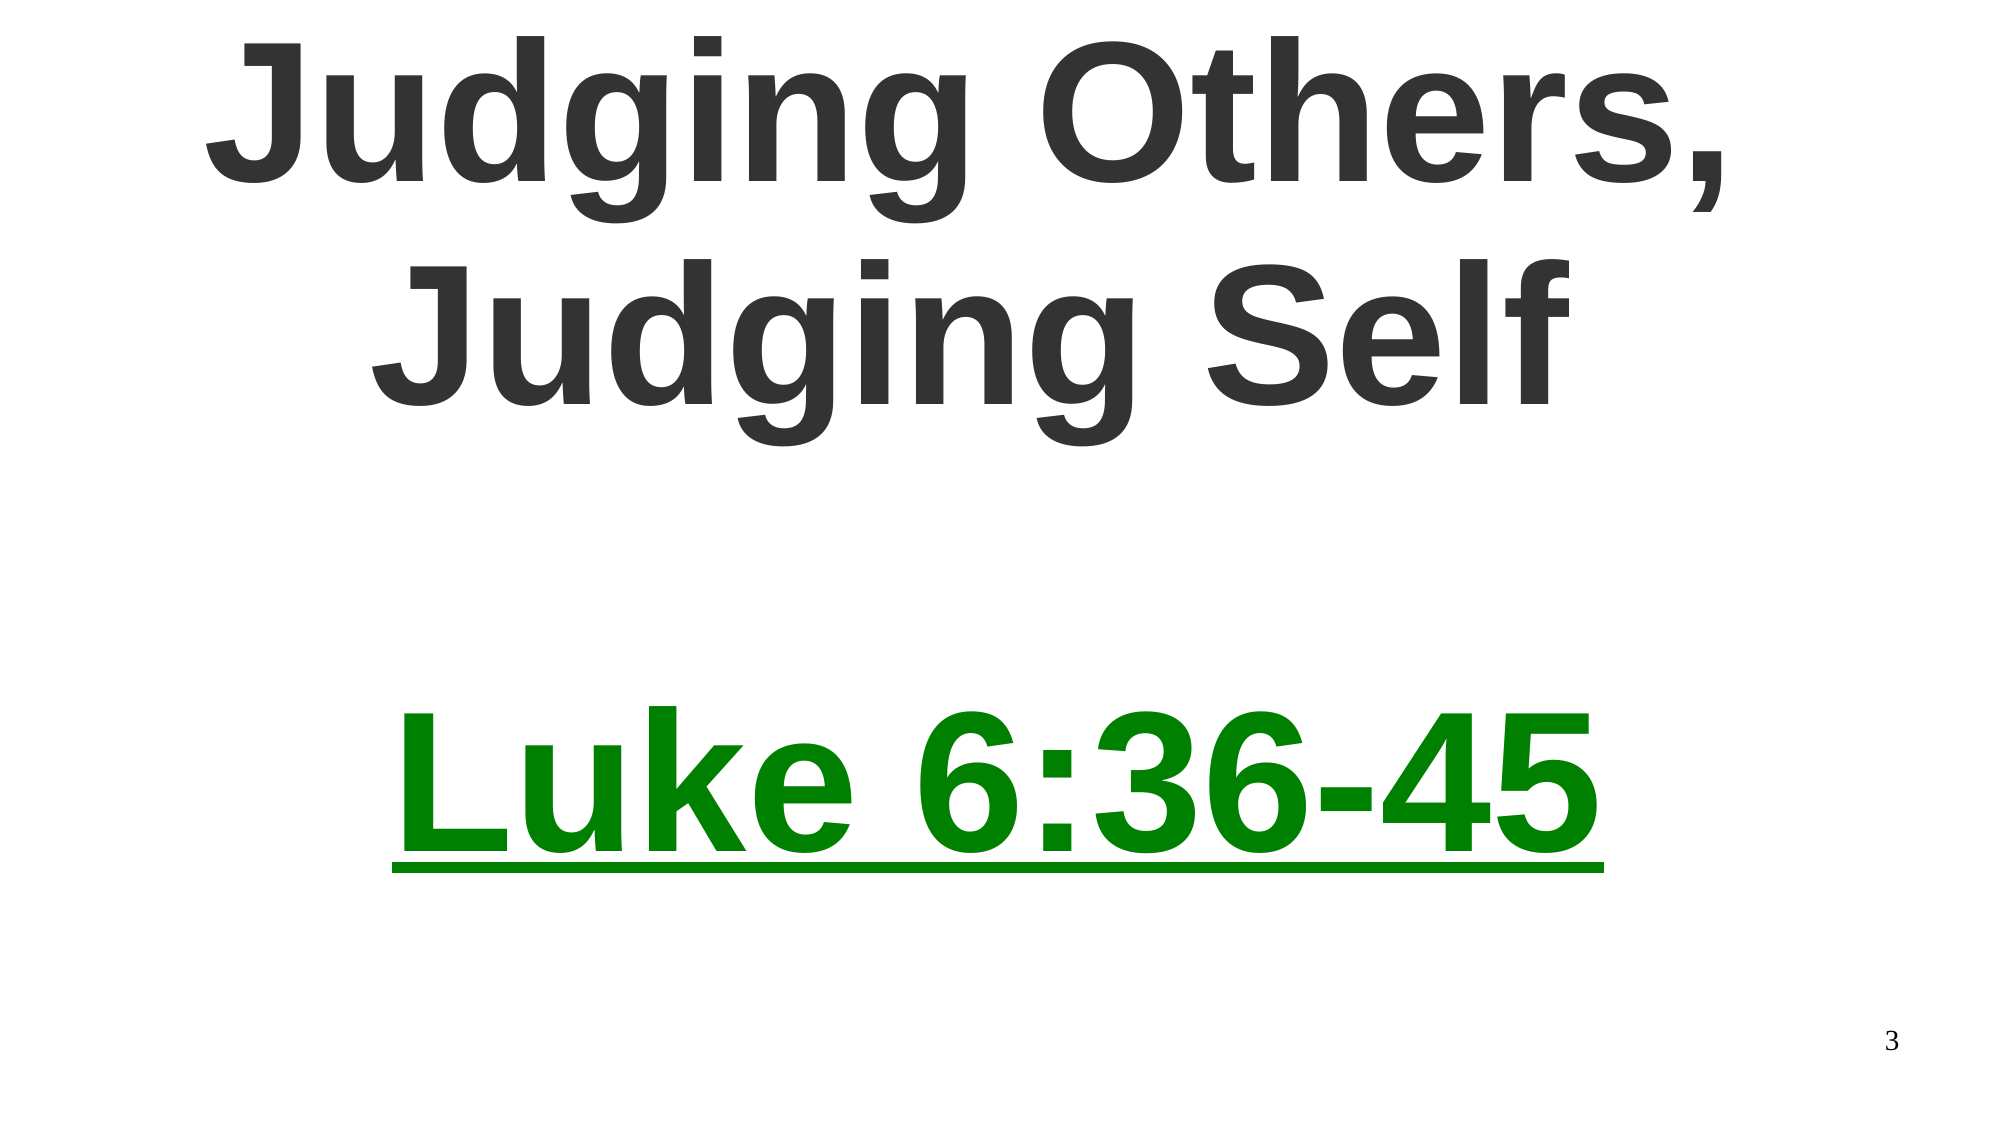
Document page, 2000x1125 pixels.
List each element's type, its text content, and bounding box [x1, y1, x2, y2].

list Judging Others, Judging Self Luke 6:36-45 [0, 0, 1996, 1123]
